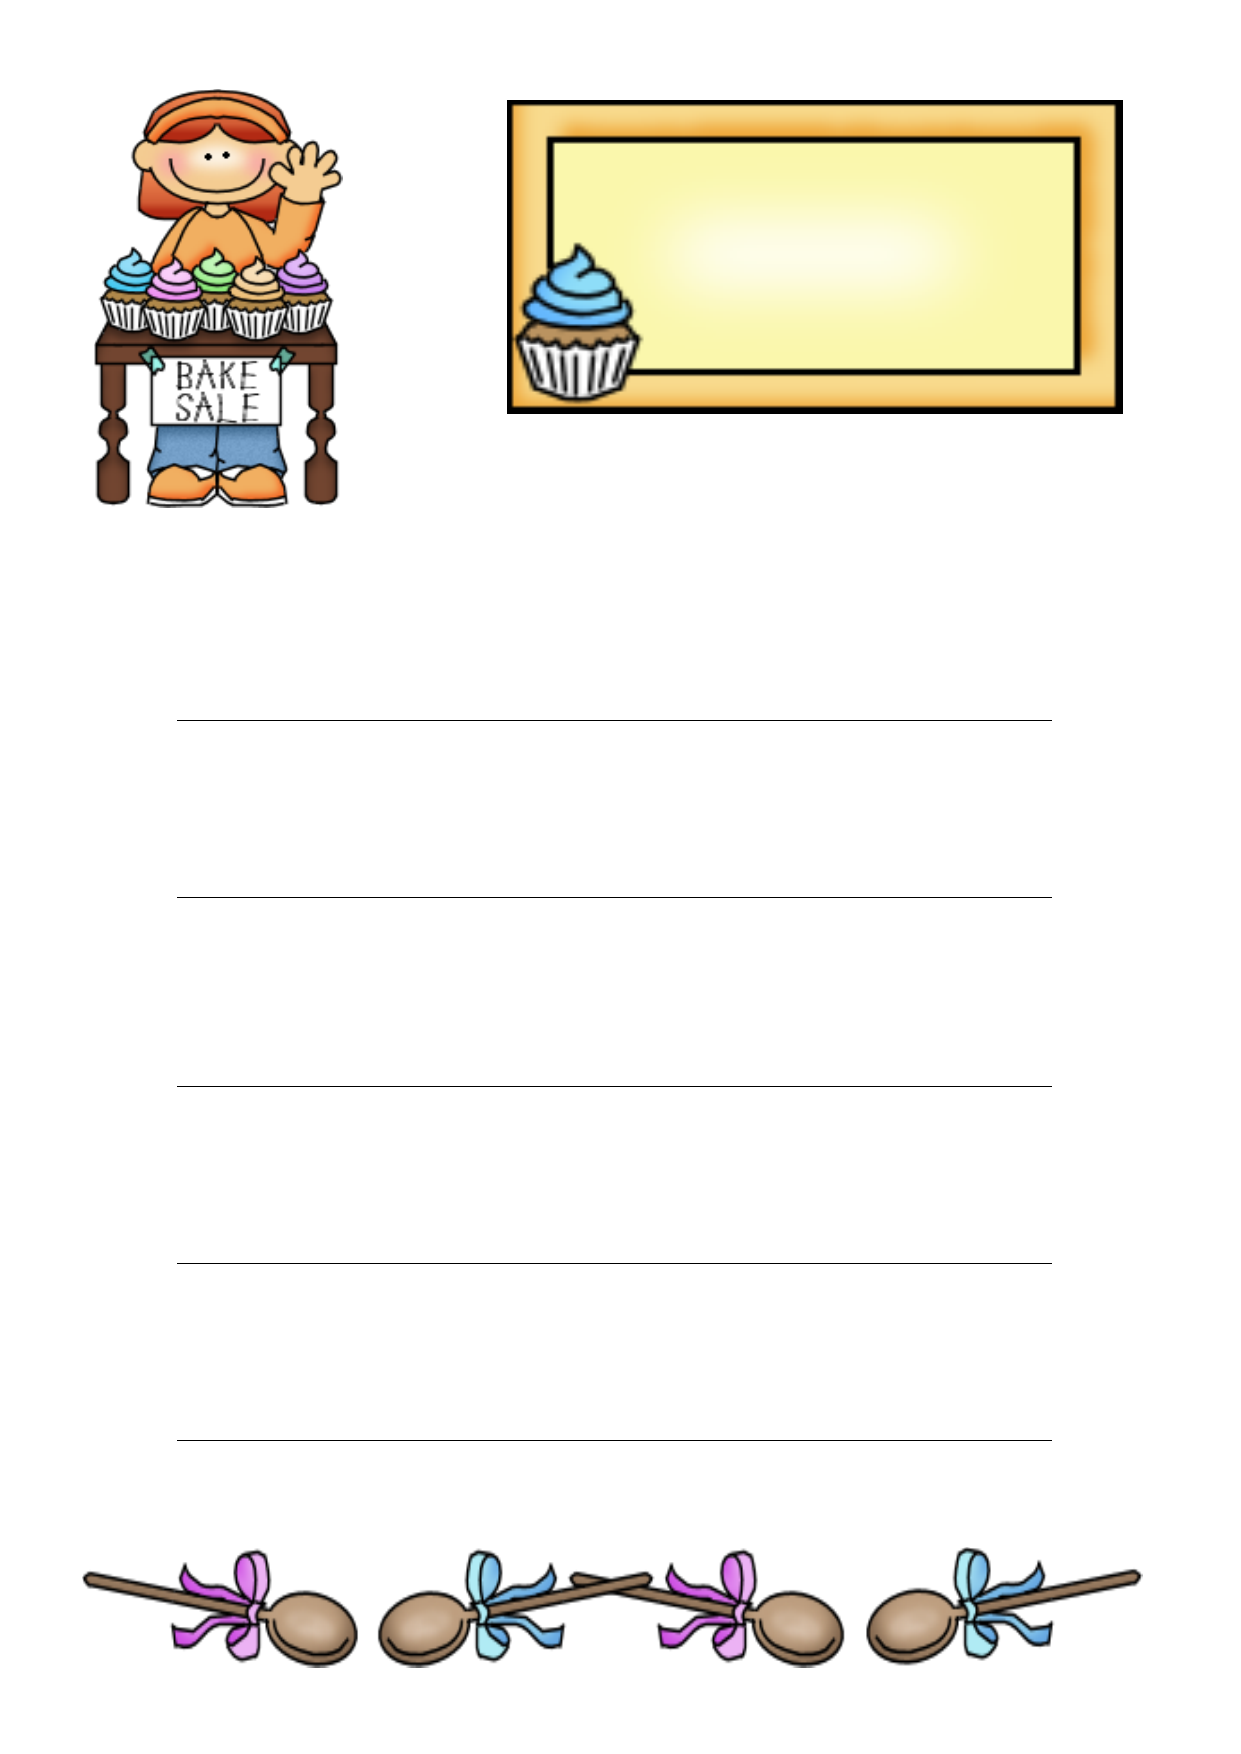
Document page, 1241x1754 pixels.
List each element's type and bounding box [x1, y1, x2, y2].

picture [94, 89, 343, 508]
picture [82, 1547, 1143, 1668]
picture [507, 100, 1123, 414]
